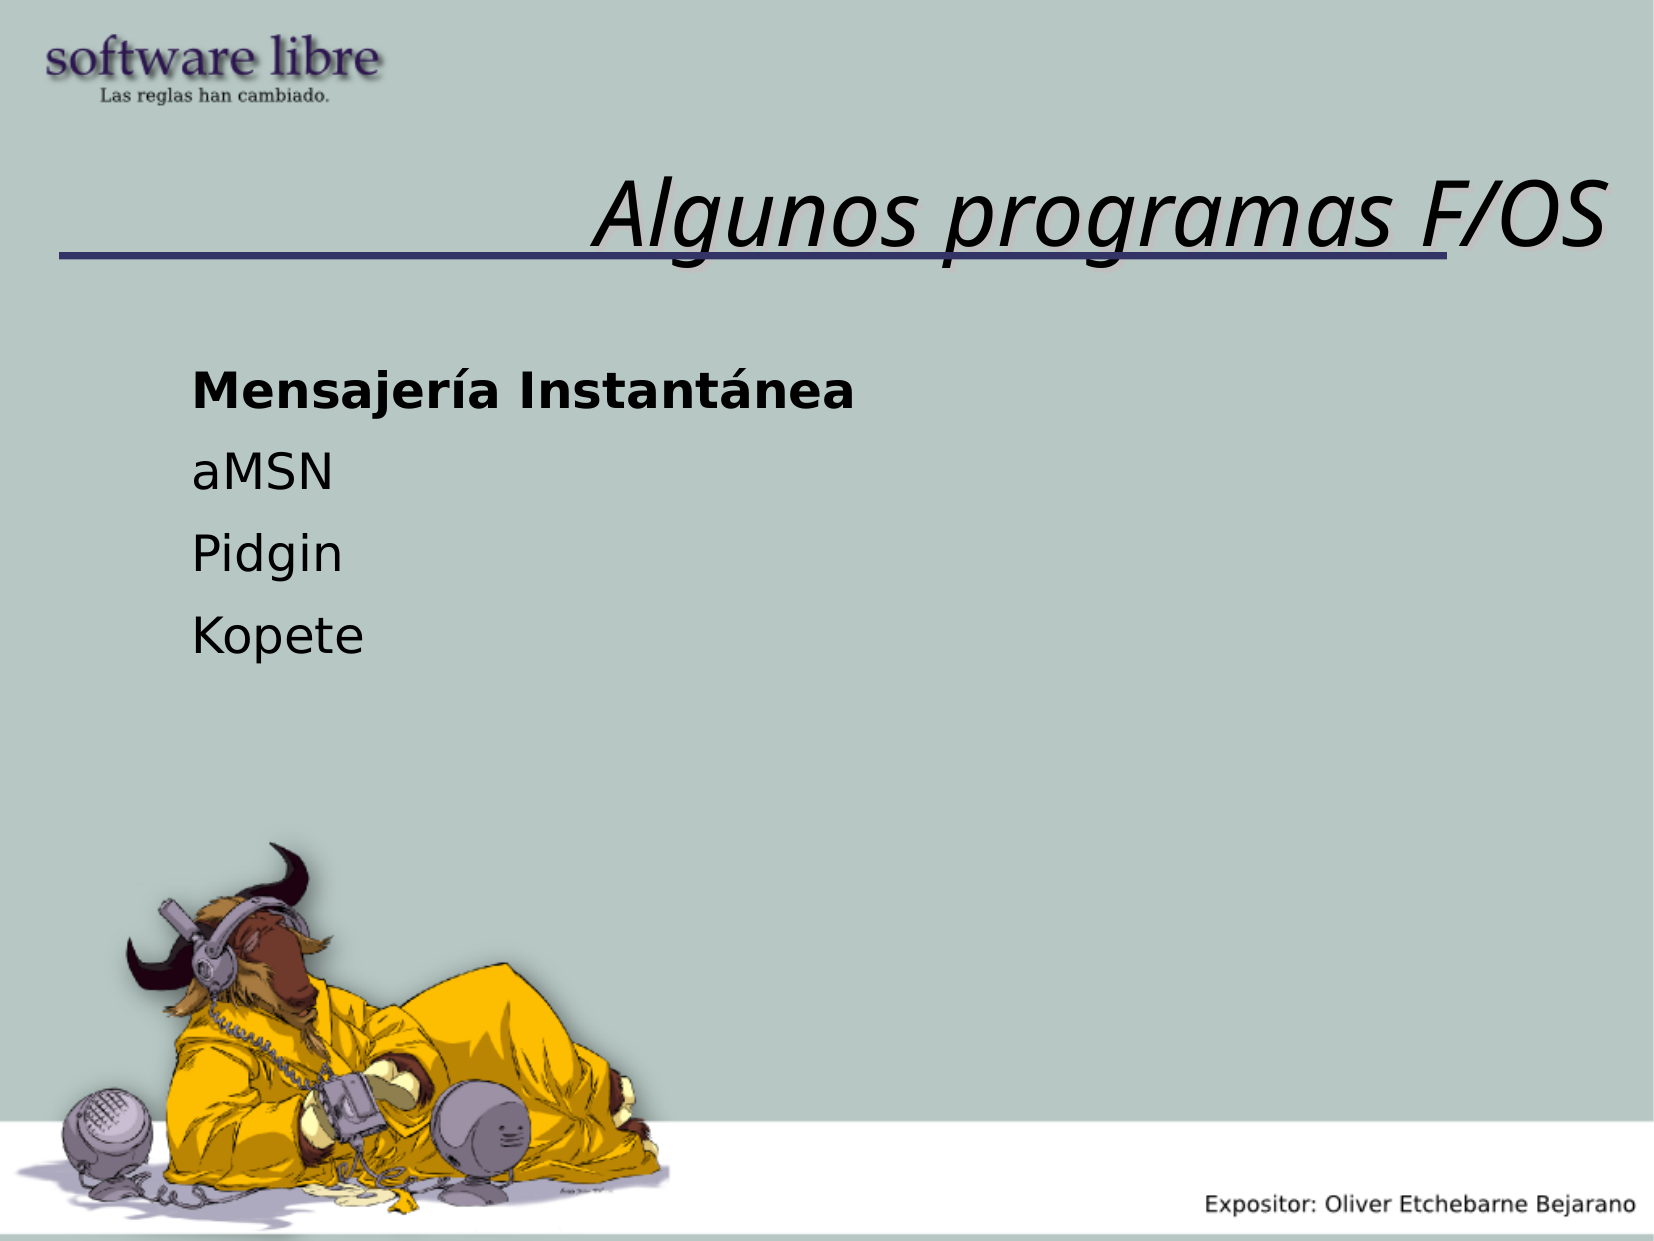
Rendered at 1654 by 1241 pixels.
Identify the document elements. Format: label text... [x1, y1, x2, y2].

picture [0, 0, 1654, 1241]
text_box Algunos programas F/OS [59, 140, 1625, 266]
text_box Mensajería Instantánea aMSN Pidgin Kopete [177, 354, 1595, 875]
text_box [59, 252, 1447, 260]
